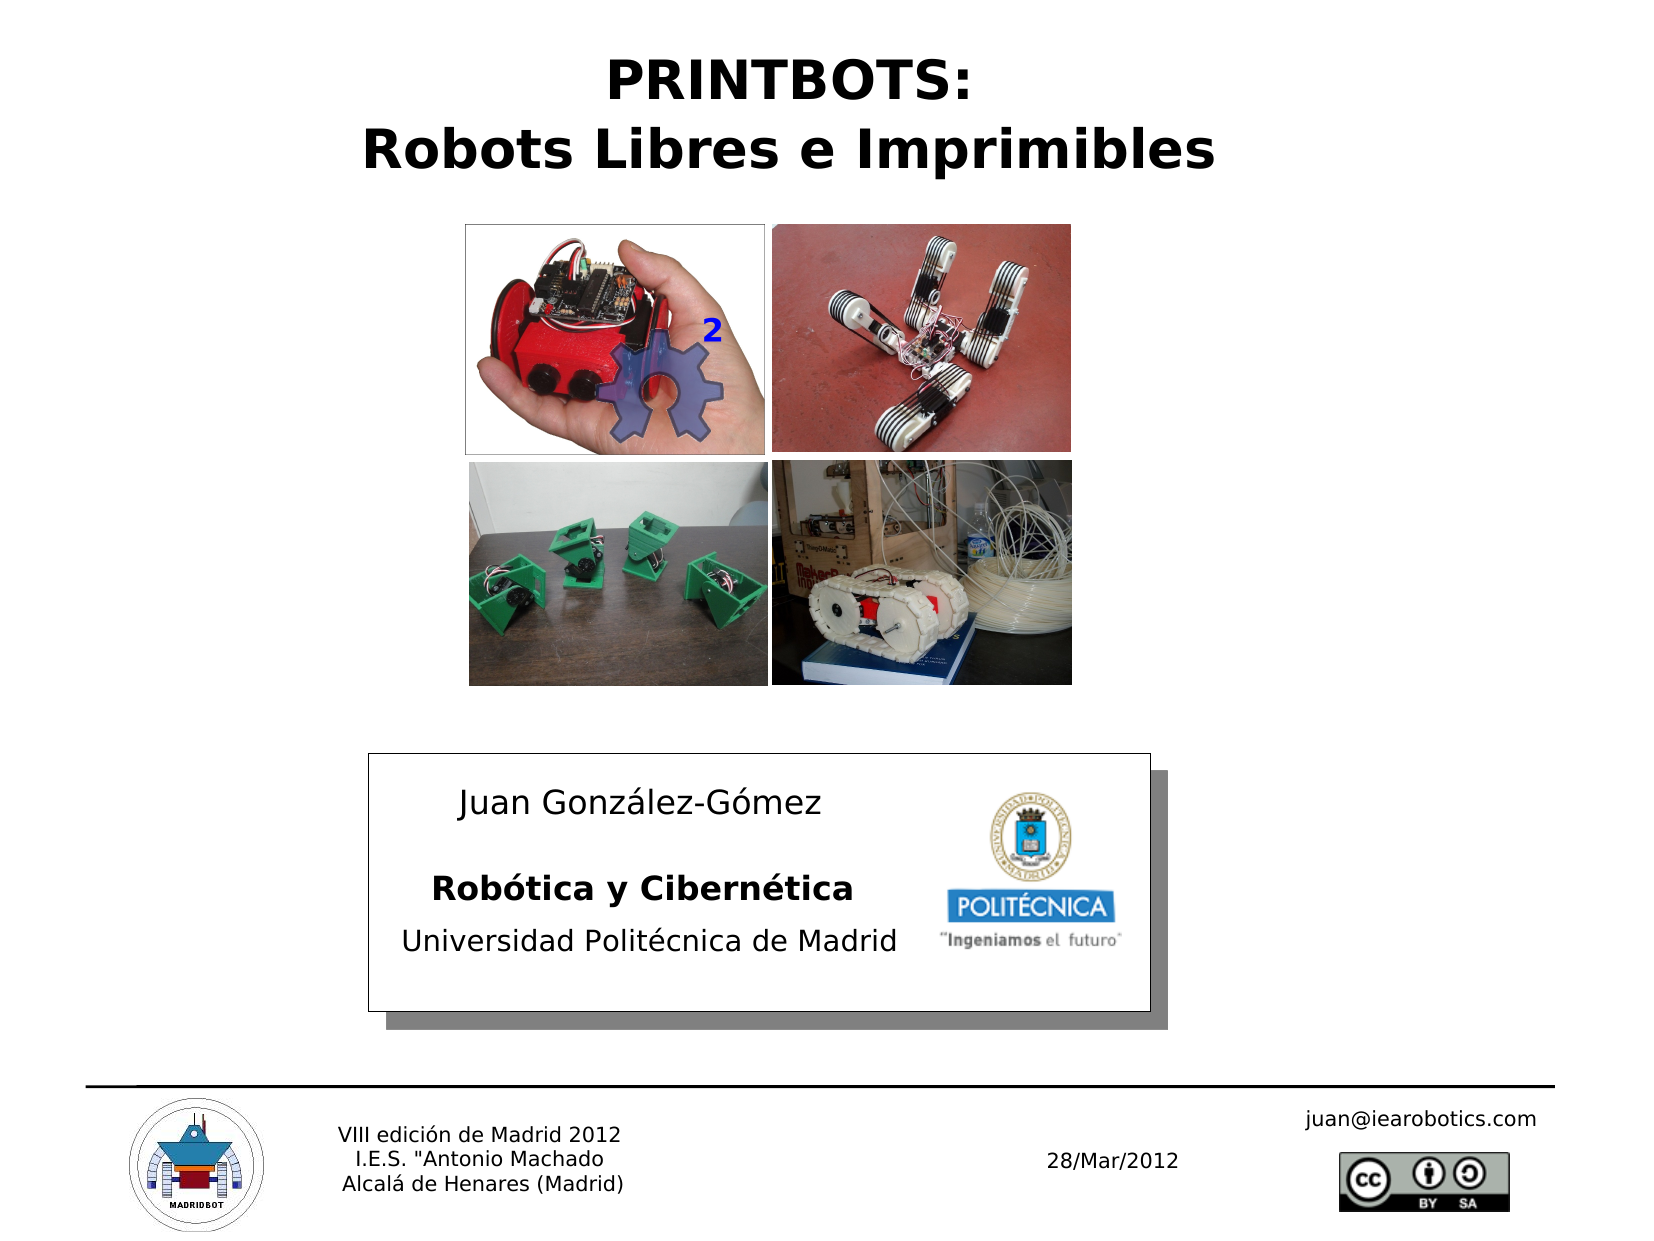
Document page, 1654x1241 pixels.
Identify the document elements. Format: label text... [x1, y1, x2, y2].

picture [772, 460, 1072, 685]
picture [772, 224, 1071, 452]
text_box Robótica y Cibernética [416, 861, 870, 916]
picture [927, 769, 1122, 973]
text_box PRINTBOTS: Robots Libres e Imprimibles [346, 42, 1255, 189]
text_box VIII edición de Madrid 2012 I.E.S. "Antonio Machado Alcalá de Henares (Madrid) [320, 1116, 725, 1204]
text_box juan@iearobotics.com [1290, 1099, 1553, 1143]
picture [465, 224, 765, 455]
picture [129, 1098, 264, 1232]
text_box 28/Mar/2012 [1031, 1142, 1195, 1182]
picture [1339, 1152, 1510, 1212]
text_box Juan González-Gómez [444, 776, 848, 830]
text_box [368, 753, 1151, 1012]
picture [469, 462, 768, 686]
text_box Universidad Politécnica de Madrid [386, 917, 914, 970]
